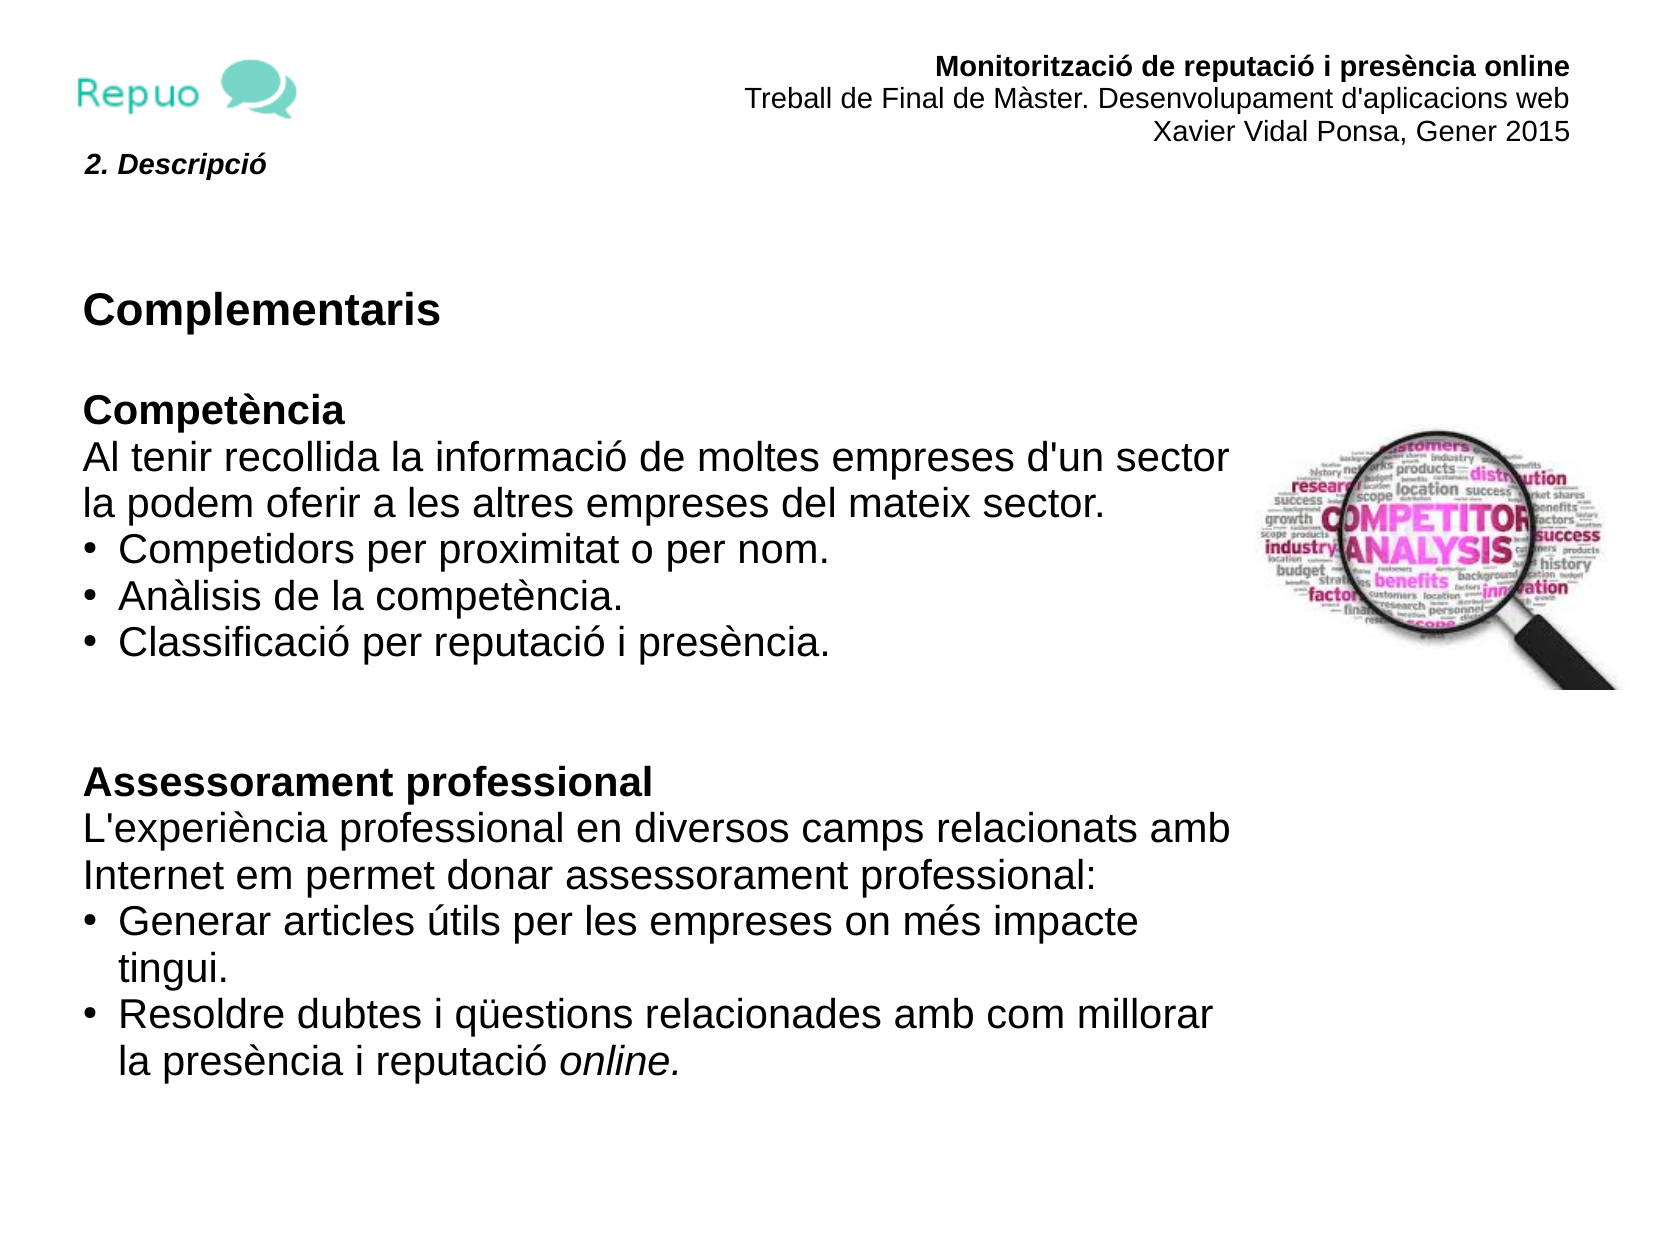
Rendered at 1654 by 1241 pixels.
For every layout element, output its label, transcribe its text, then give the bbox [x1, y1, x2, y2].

subtitle Complementaris Competència Al tenir recollida la informació de moltes empreses d'un sector la podem oferir a les altres empreses del mateix sector. Competidors per proximitat o per nom. Anàlisis de la competència. Classificació per reputació i presència. Assessorament professional L'experiència professional en diversos camps relacionats amb Internet em permet donar assessorament professional: Generar articles útils per les empreses on més impacte tingui. Resoldre dubtes i qüestions relacionades amb com millorar la presència i reputació online. [82, 284, 1246, 1092]
picture [58, 32, 309, 150]
title Monitorització de reputació i presència online Treball de Final de Màster. Desenvolupament d'aplicacions web Xavier Vidal Ponsa, Gener 2015 2. Descripció [82, 49, 1571, 215]
picture [1230, 386, 1635, 691]
